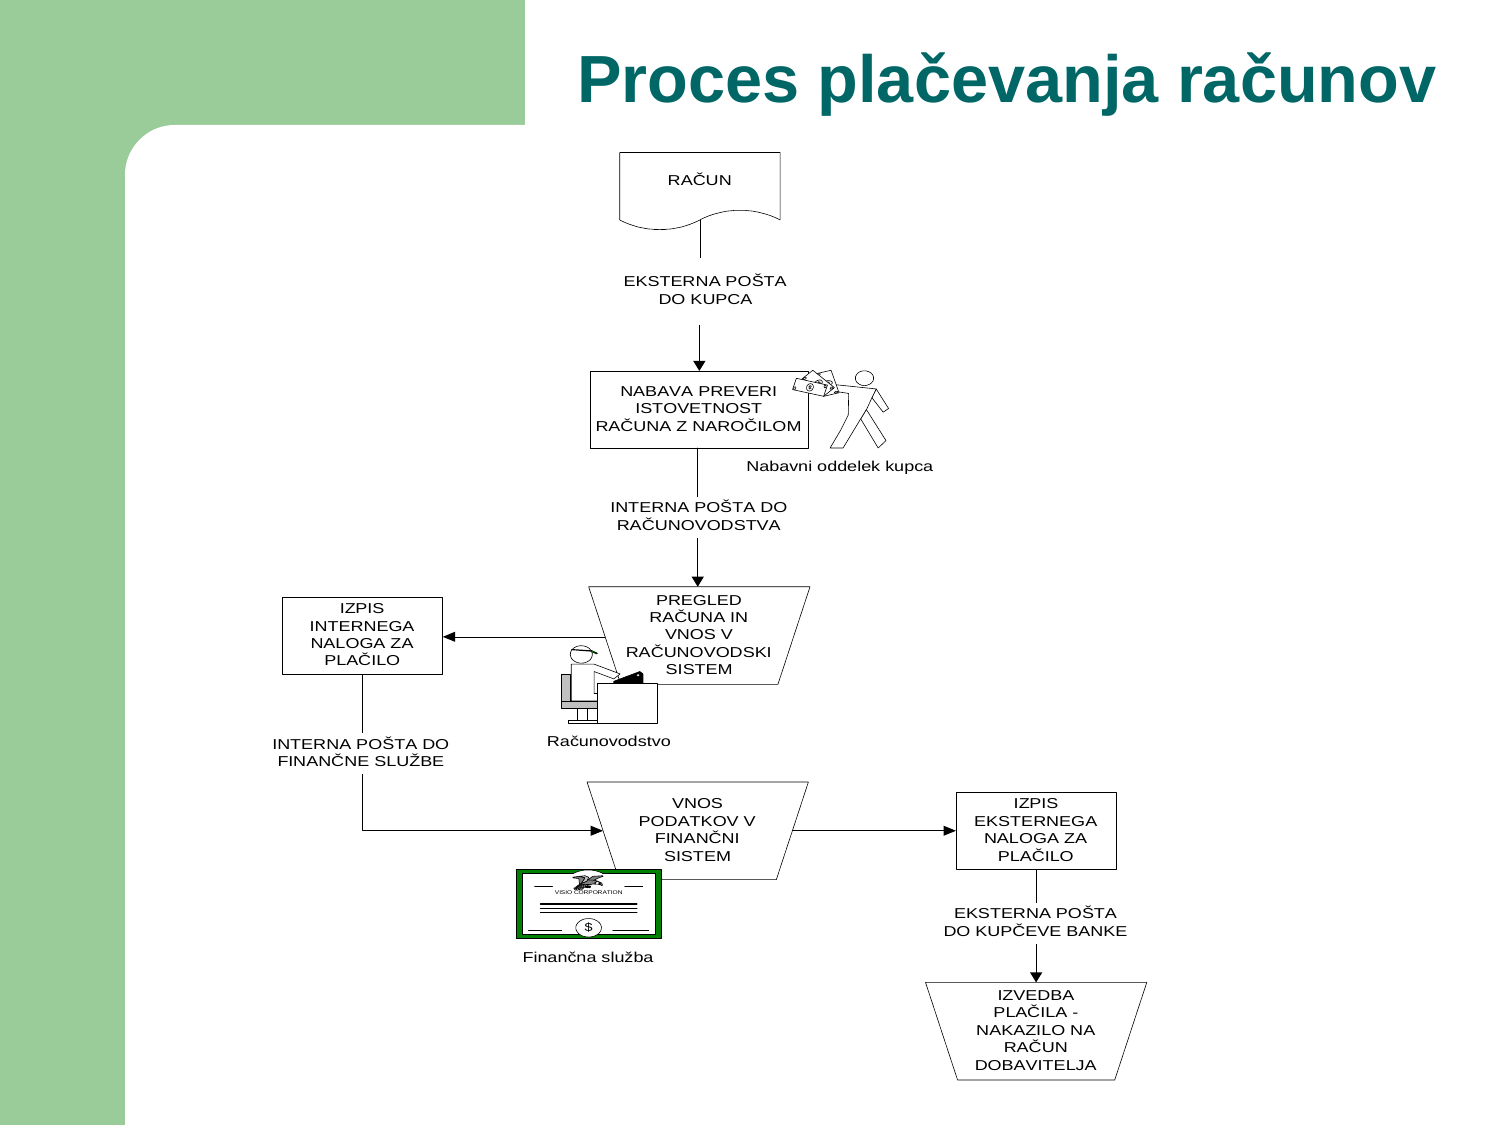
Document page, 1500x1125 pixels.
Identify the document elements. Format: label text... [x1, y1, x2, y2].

title Proces plačevanja računov [525, 0, 1463, 125]
chart [244, 149, 1150, 1083]
